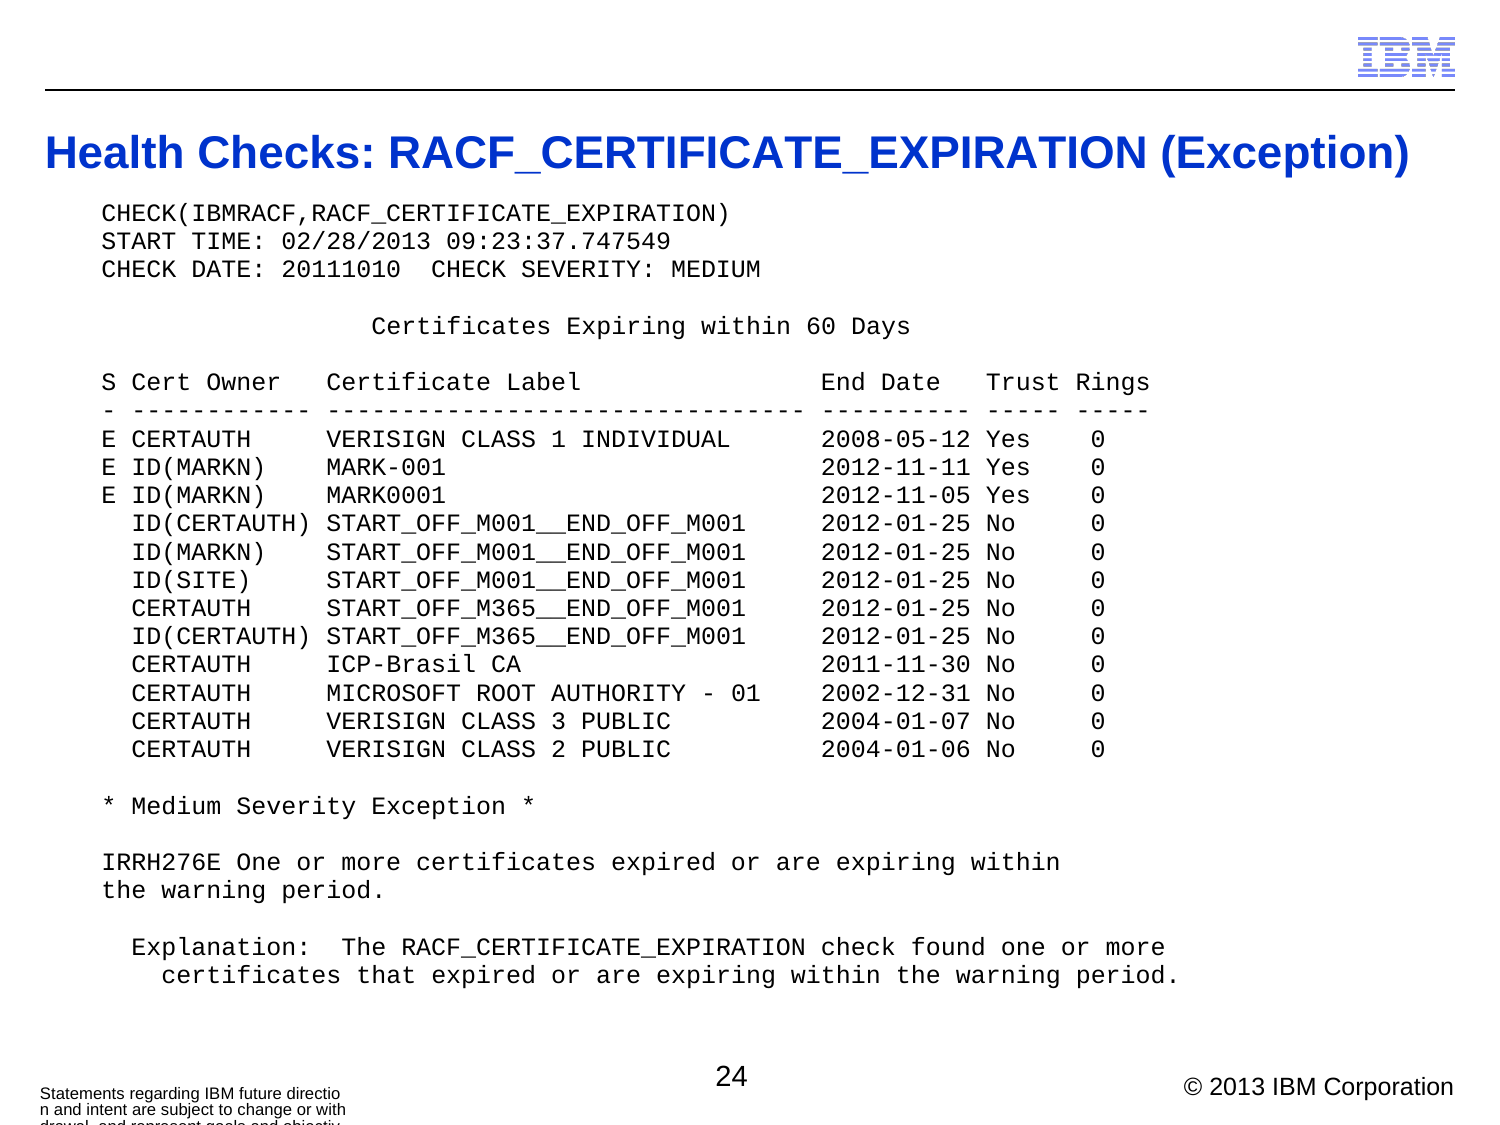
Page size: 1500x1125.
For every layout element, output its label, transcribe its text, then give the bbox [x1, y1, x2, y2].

title Health Checks: RACF_CERTIFICATE_EXPIRATION (Exception) [29, 89, 1455, 211]
table_header CHECK(IBMRACF,RACF_CERTIFICATE_EXPIRATION) START TIME: 02/28/2013 09:23:37.747549 CHECK DATE: 20111010 CHECK SEVERITY: MEDIUM Certificates Expiring within 60 Days S Cert Owner Certificate Label End Date Trust Rings - ------------ -------------------------------- ---------- ----- ----- E CERTAUTH VERISIGN CLASS 1 INDIVIDUAL 2008-05-12 Yes 0 E ID(MARKN) MARK-001 2012-11-11 Yes 0 E ID(MARKN) MARK0001 2012-11-05 Yes 0 ID(CERTAUTH) START_OFF_M001__END_OFF_M001 2012-01-25 No 0 ID(MARKN) START_OFF_M001__END_OFF_M001 2012-01-25 No 0 ID(SITE) START_OFF_M001__END_OFF_M001 2012-01-25 No 0 CERTAUTH START_OFF_M365__END_OFF_M001 2012-01-25 No 0 ID(CERTAUTH) START_OFF_M365__END_OFF_M001 2012-01-25 No 0 CERTAUTH ICP-Brasil CA 2011-11-30 No 0 CERTAUTH MICROSOFT ROOT AUTHORITY - 01 2002-12-31 No 0 CERTAUTH VERISIGN CLASS 3 PUBLIC 2004-01-07 No 0 CERTAUTH VERISIGN CLASS 2 PUBLIC 2004-01-06 No 0 * Medium Severity Exception * IRRH276E One or more certificates expired or are expiring within the warning period. Explanation: The RACF_CERTIFICATE_EXPIRATION check found one or more certificates that expired or are expiring within the warning period. [87, 193, 1388, 1077]
picture [1358, 37, 1455, 77]
